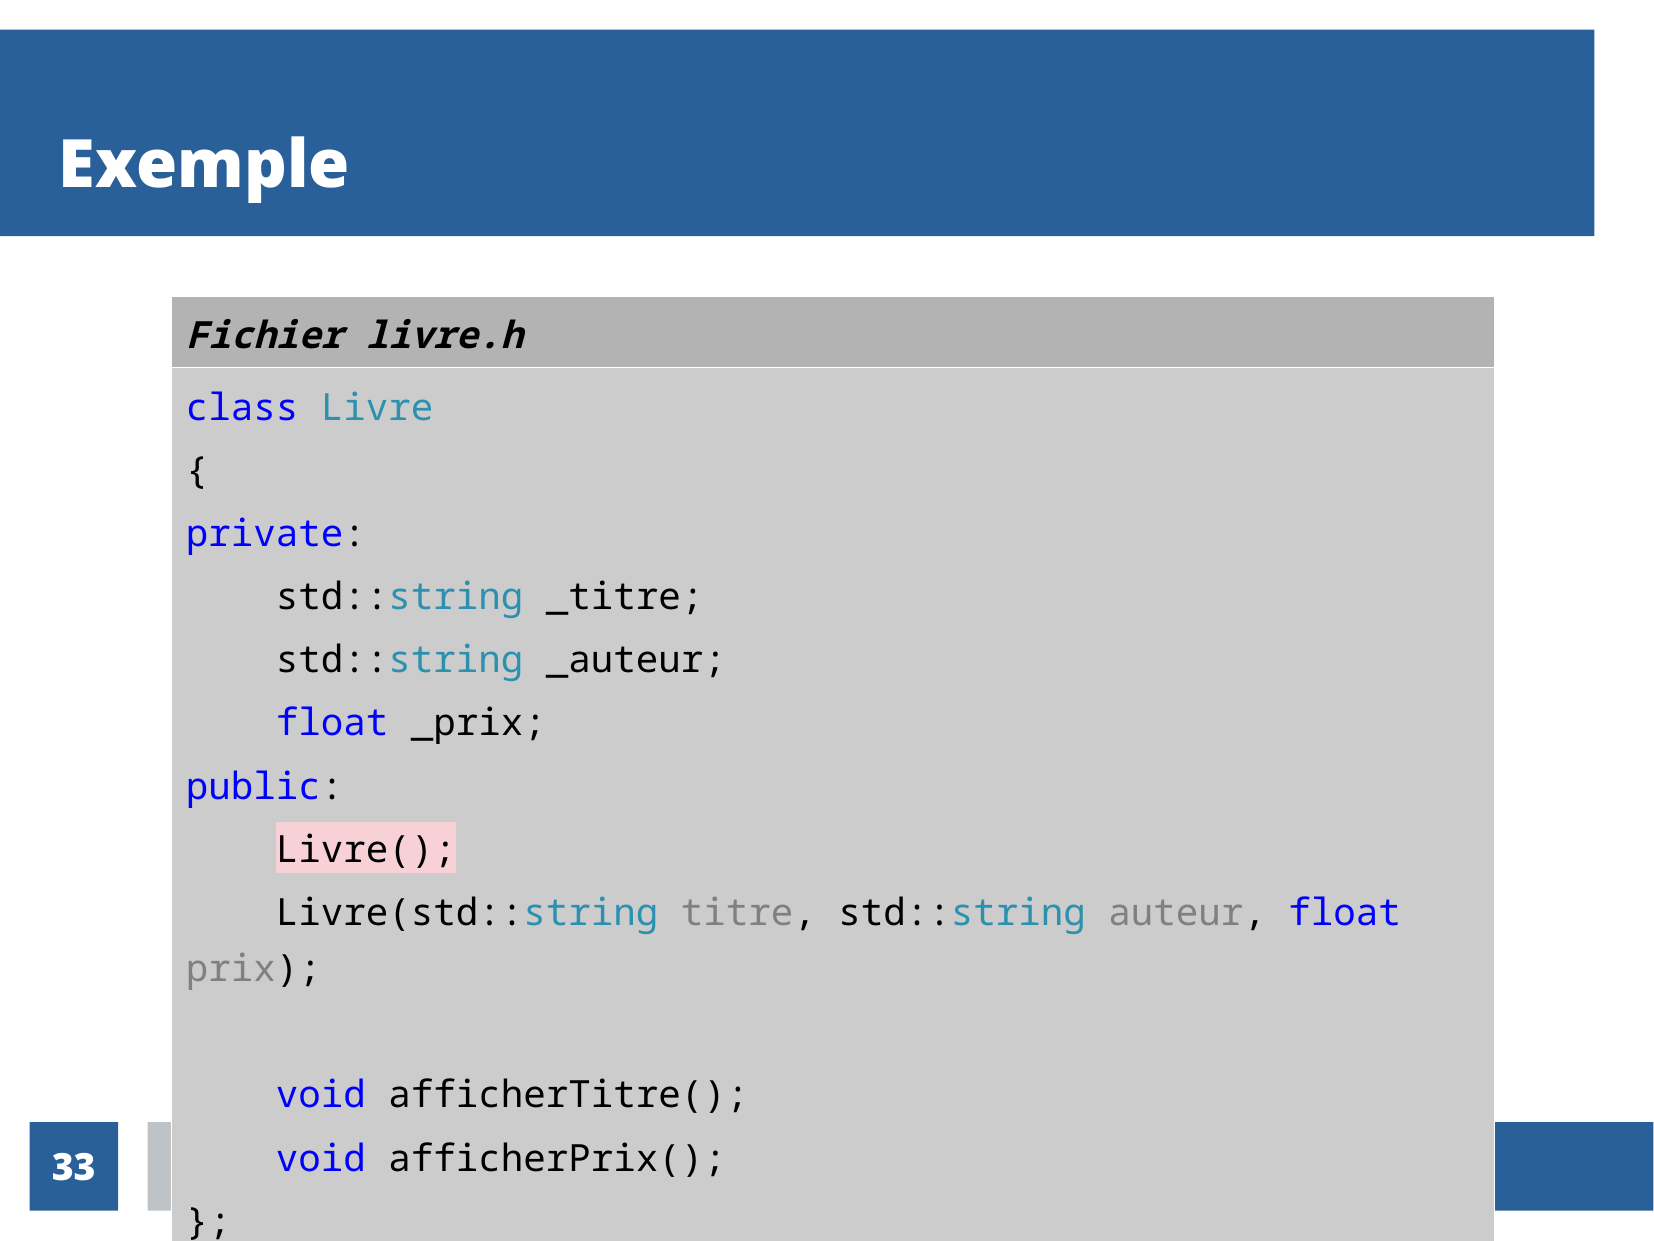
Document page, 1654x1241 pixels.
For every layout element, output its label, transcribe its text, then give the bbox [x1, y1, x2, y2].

table_header Fichier livre.h [172, 297, 1494, 367]
table_cell class Livre { private: std::string _titre; std::string _auteur; float _prix; public: Livre(); Livre(std::string titre, std::string auteur, float prix); void afficherTitre(); void afficherPrix(); }; [172, 368, 1494, 1241]
title Exemple [59, 59, 1595, 207]
